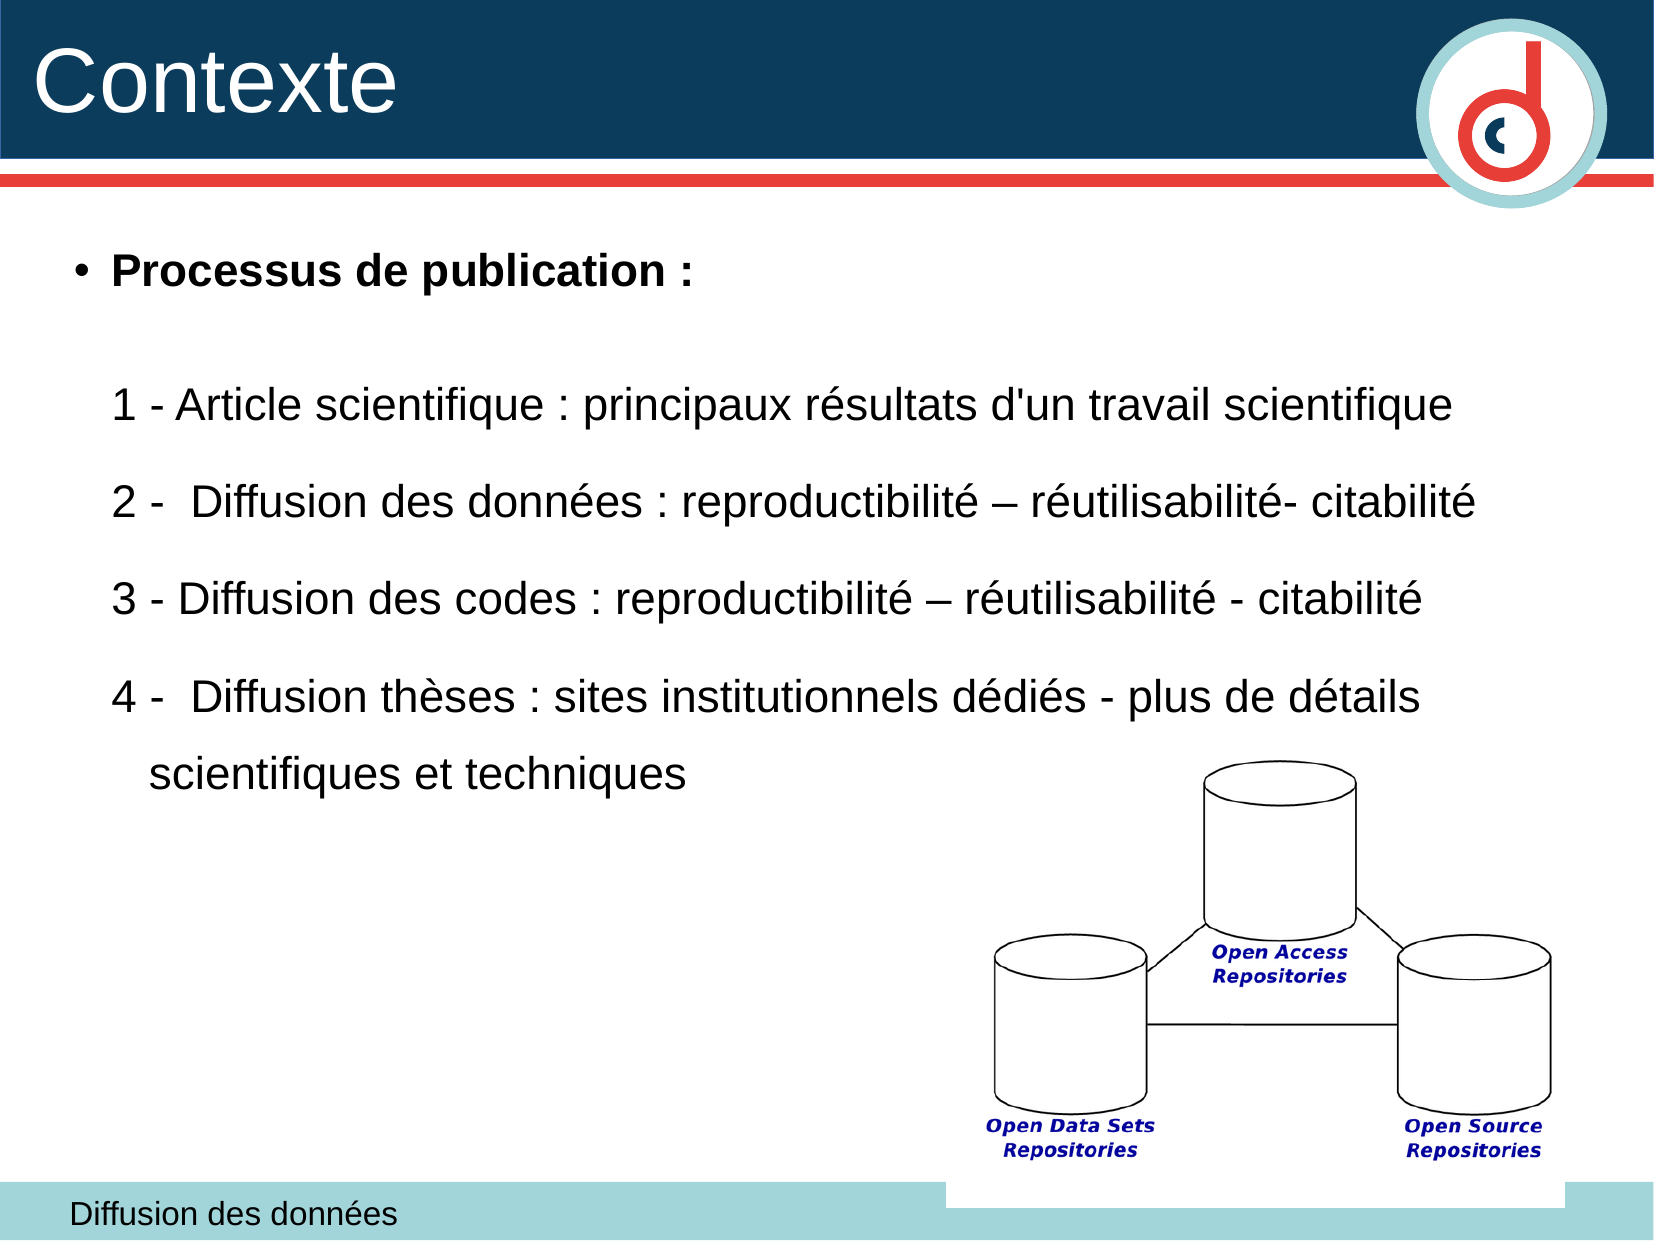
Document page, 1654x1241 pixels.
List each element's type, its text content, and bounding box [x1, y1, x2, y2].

text_box Diffusion des données [54, 1188, 414, 1241]
title Contexte [17, 11, 1412, 159]
text_box Processus de publication : 1 - Article scientifique : principaux résultats d'un travail scientifique 2 - Diffusion des données : reproductibilité – réutilisabilité- citabilité 3 - Diffusion des codes : reproductibilité – réutilisabilité - citabilité 4 - Diffusion thèses : sites institutionnels dédiés - plus de détails scientifiques et techniques [59, 246, 1625, 1034]
picture [946, 738, 1565, 1208]
